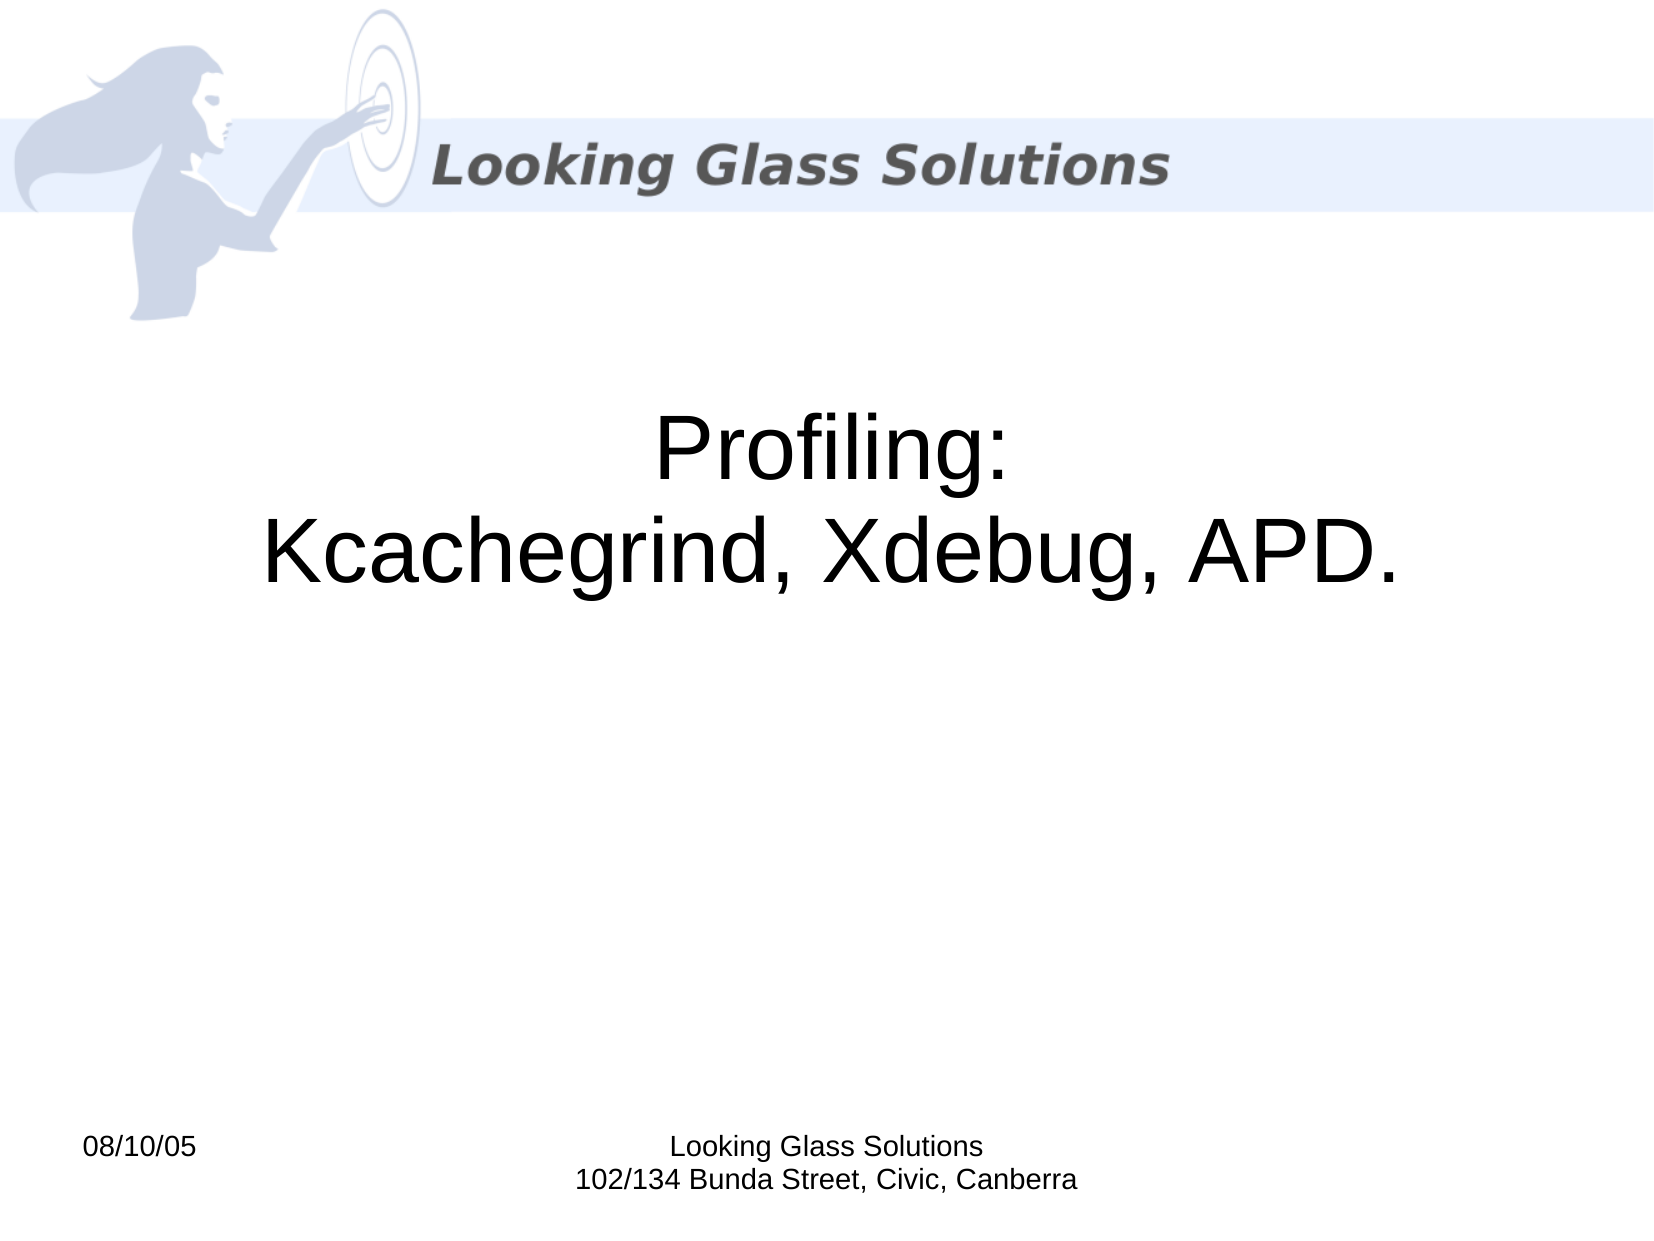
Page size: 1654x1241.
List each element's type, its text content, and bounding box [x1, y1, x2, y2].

picture [0, 0, 1654, 325]
title Profiling: Kcachegrind, Xdebug, APD. [88, 395, 1577, 603]
